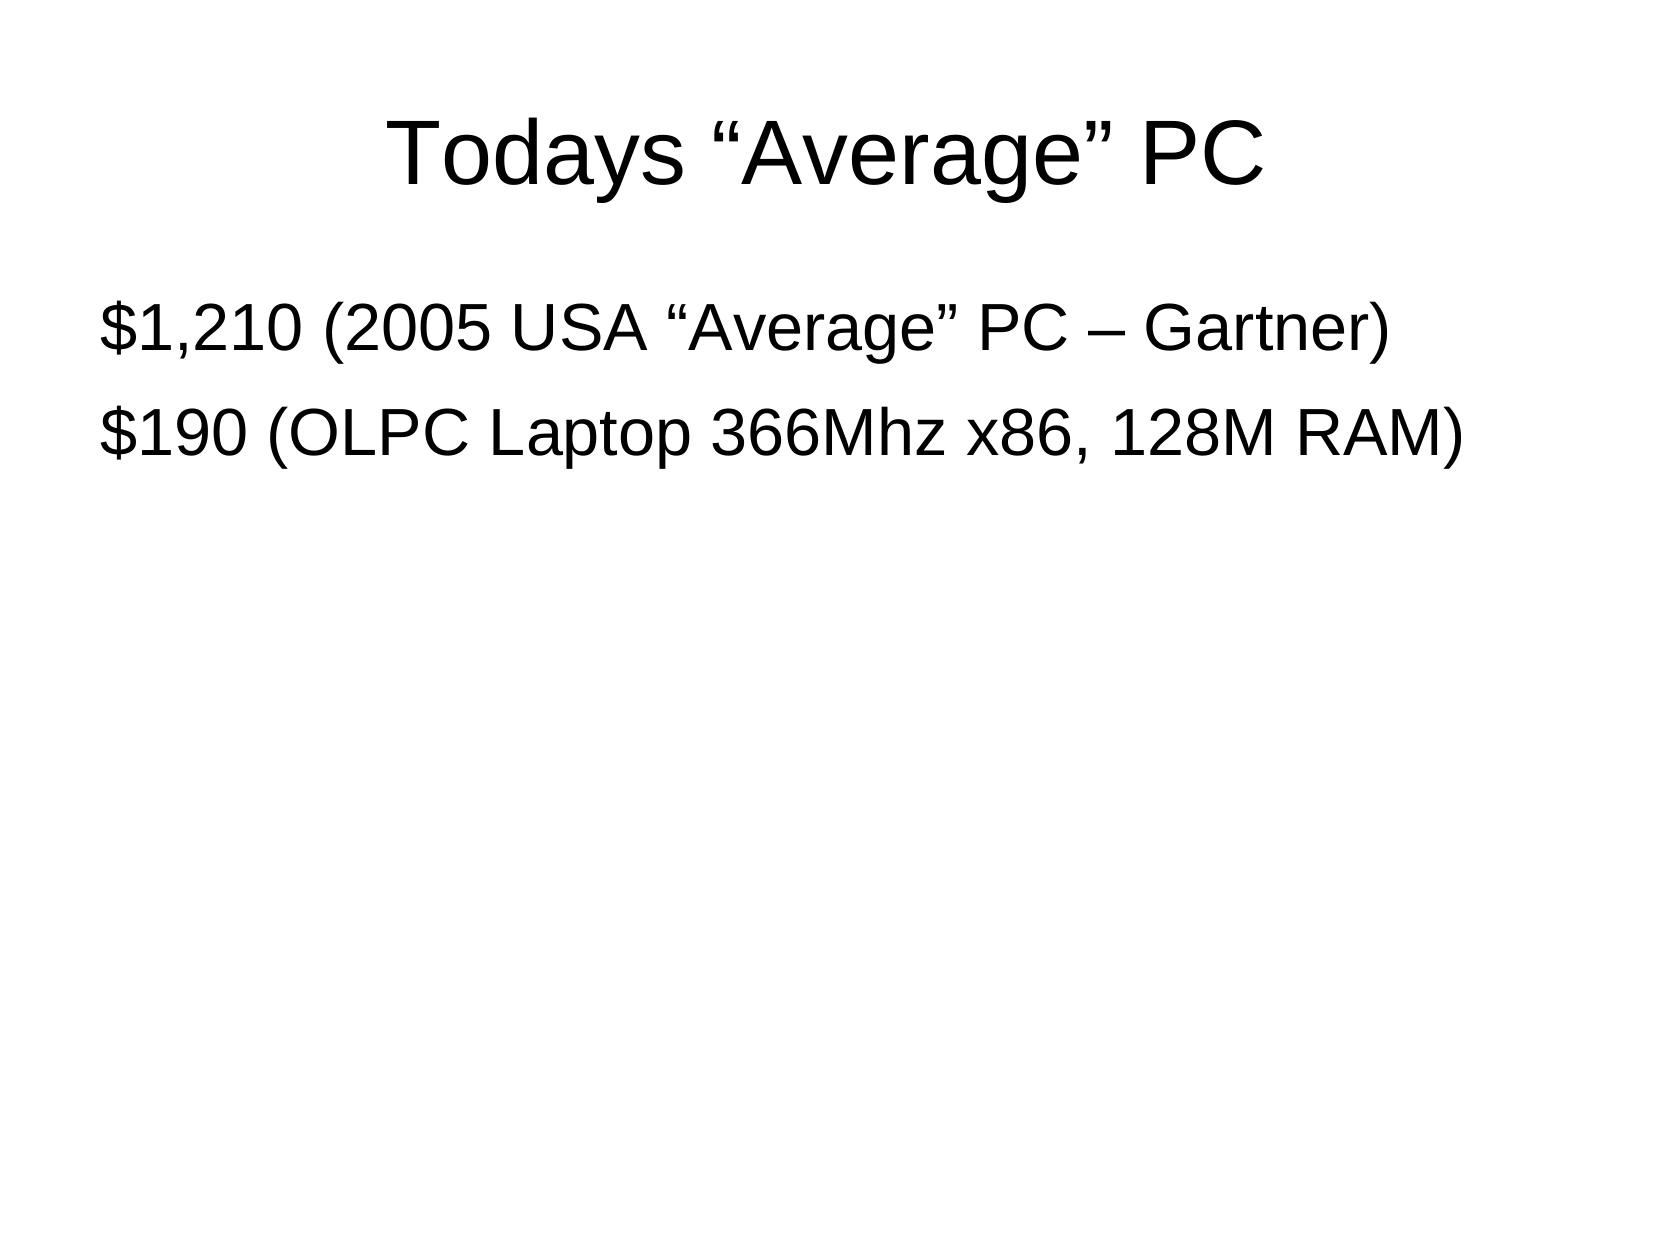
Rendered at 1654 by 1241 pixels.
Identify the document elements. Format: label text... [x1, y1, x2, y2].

title Todays “Average” PC [82, 49, 1571, 257]
list $1,210 (2005 USA “Average” PC – Gartner) $190 (OLPC Laptop 366Mhz x86, 128M RAM) [82, 290, 1571, 1095]
